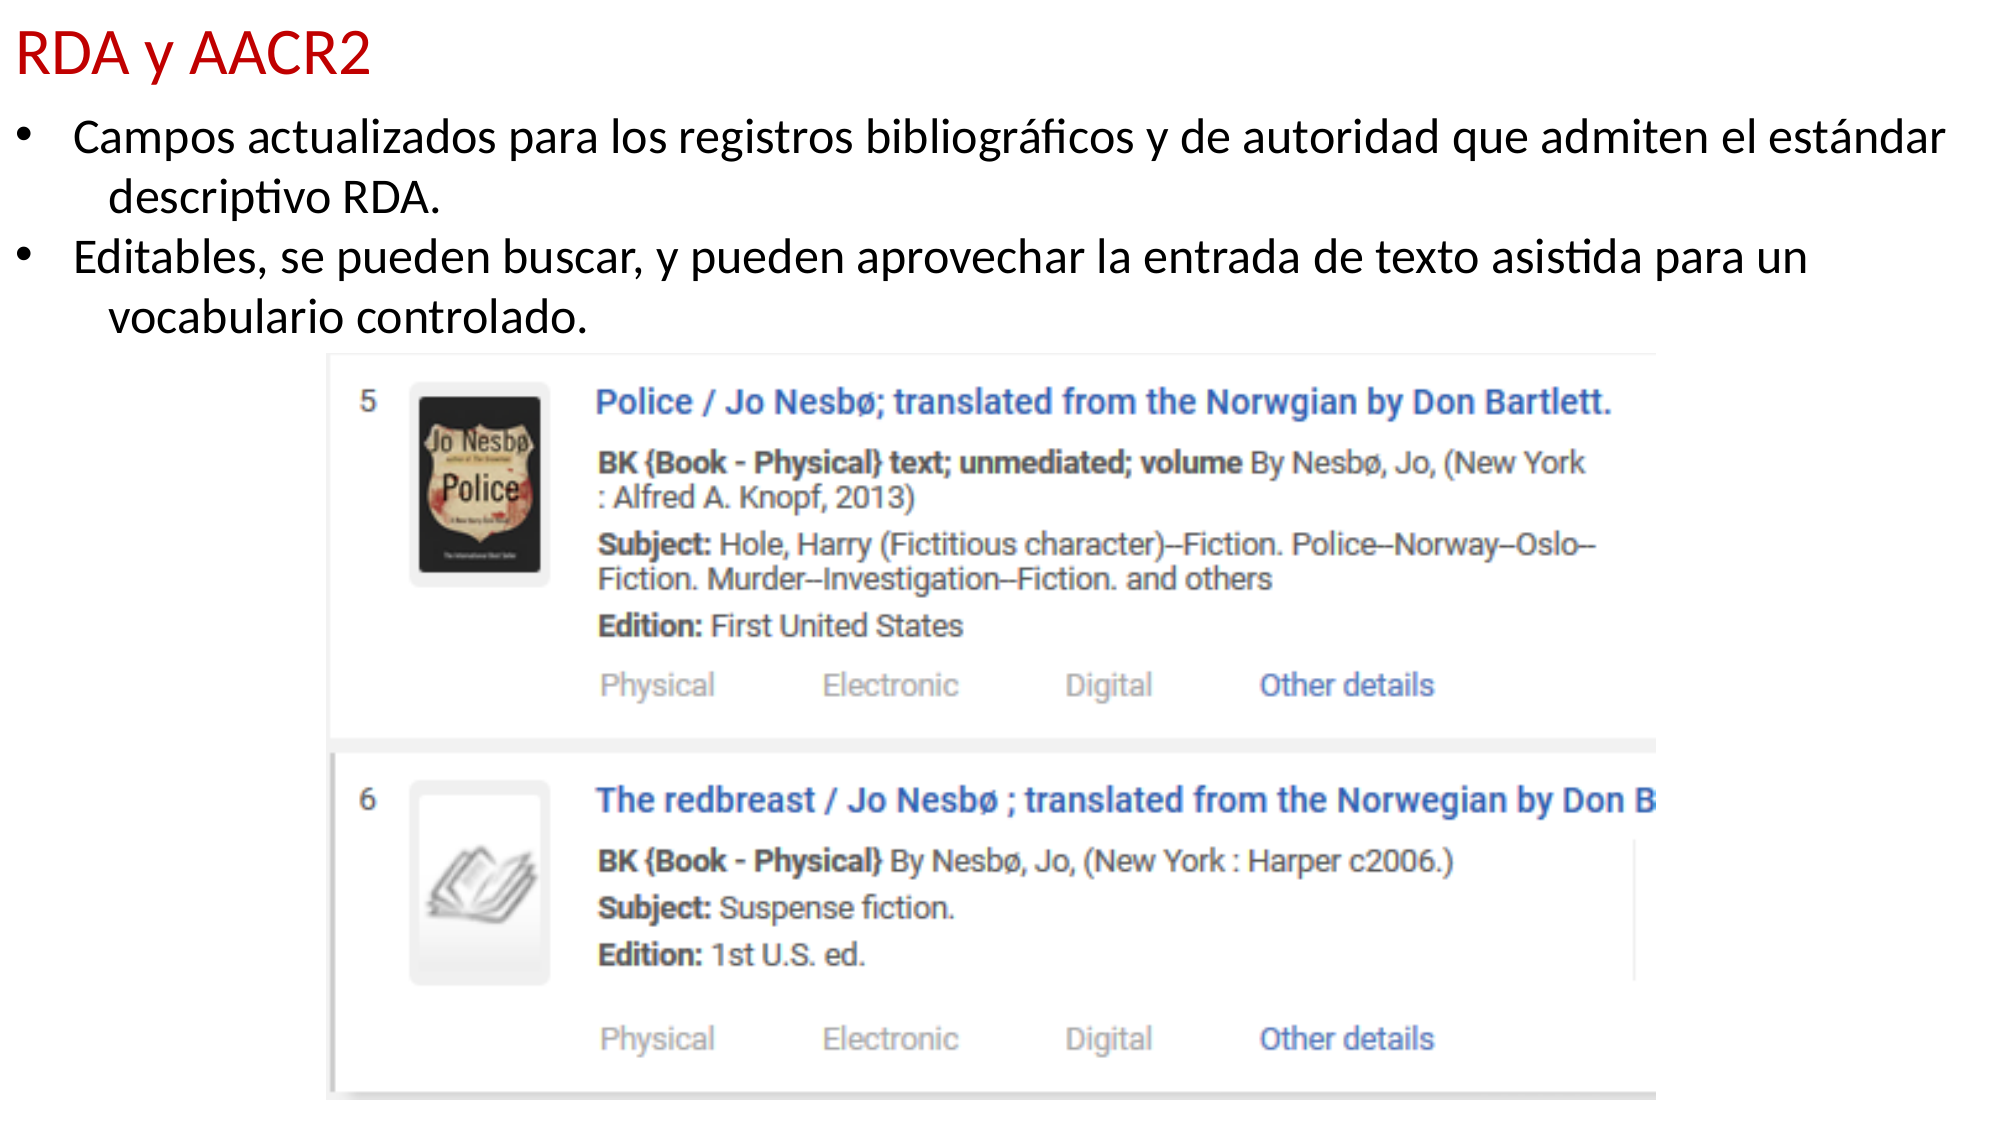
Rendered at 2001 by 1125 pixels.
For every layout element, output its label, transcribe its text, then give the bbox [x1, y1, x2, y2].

text_box Campos actualizados para los registros bibliográficos y de autoridad que admiten el estándar descriptivo RDA. Editables, se pueden buscar, y pueden aprovechar la entrada de texto asistida para un vocabulario controlado. [0, 95, 1982, 354]
text_box RDA y AACR2 [0, 0, 387, 95]
picture [326, 353, 1656, 1100]
